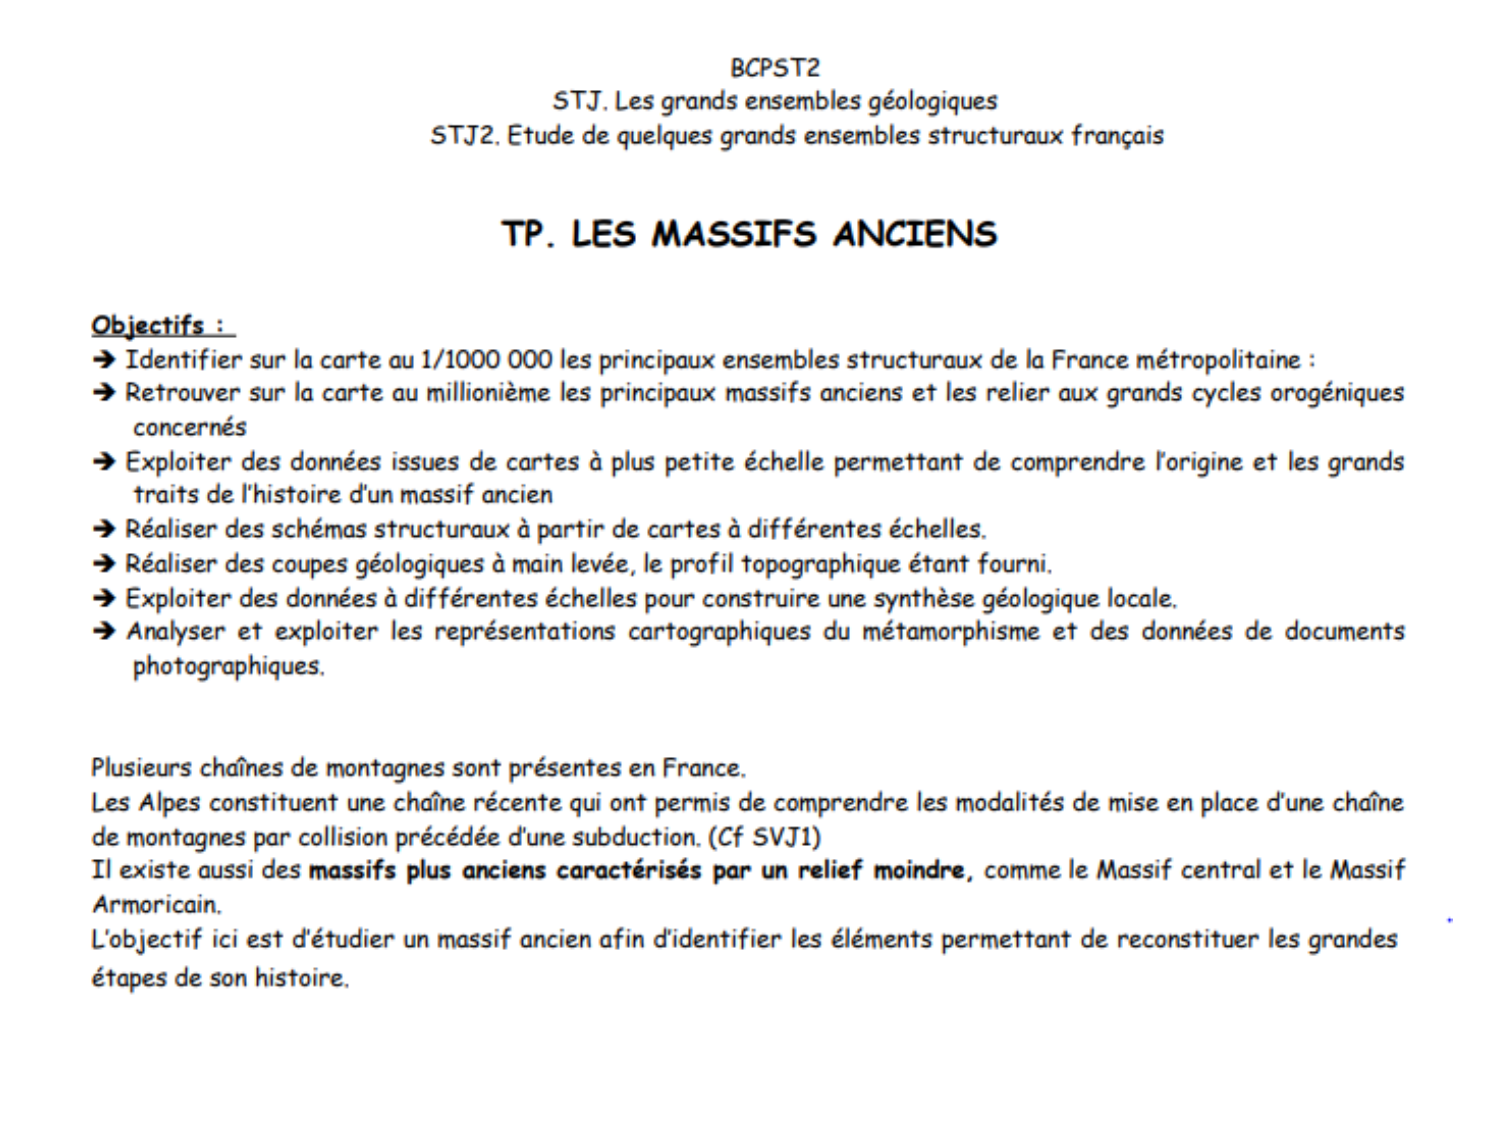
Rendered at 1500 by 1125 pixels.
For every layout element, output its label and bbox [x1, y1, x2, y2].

picture [35, 32, 1453, 1007]
